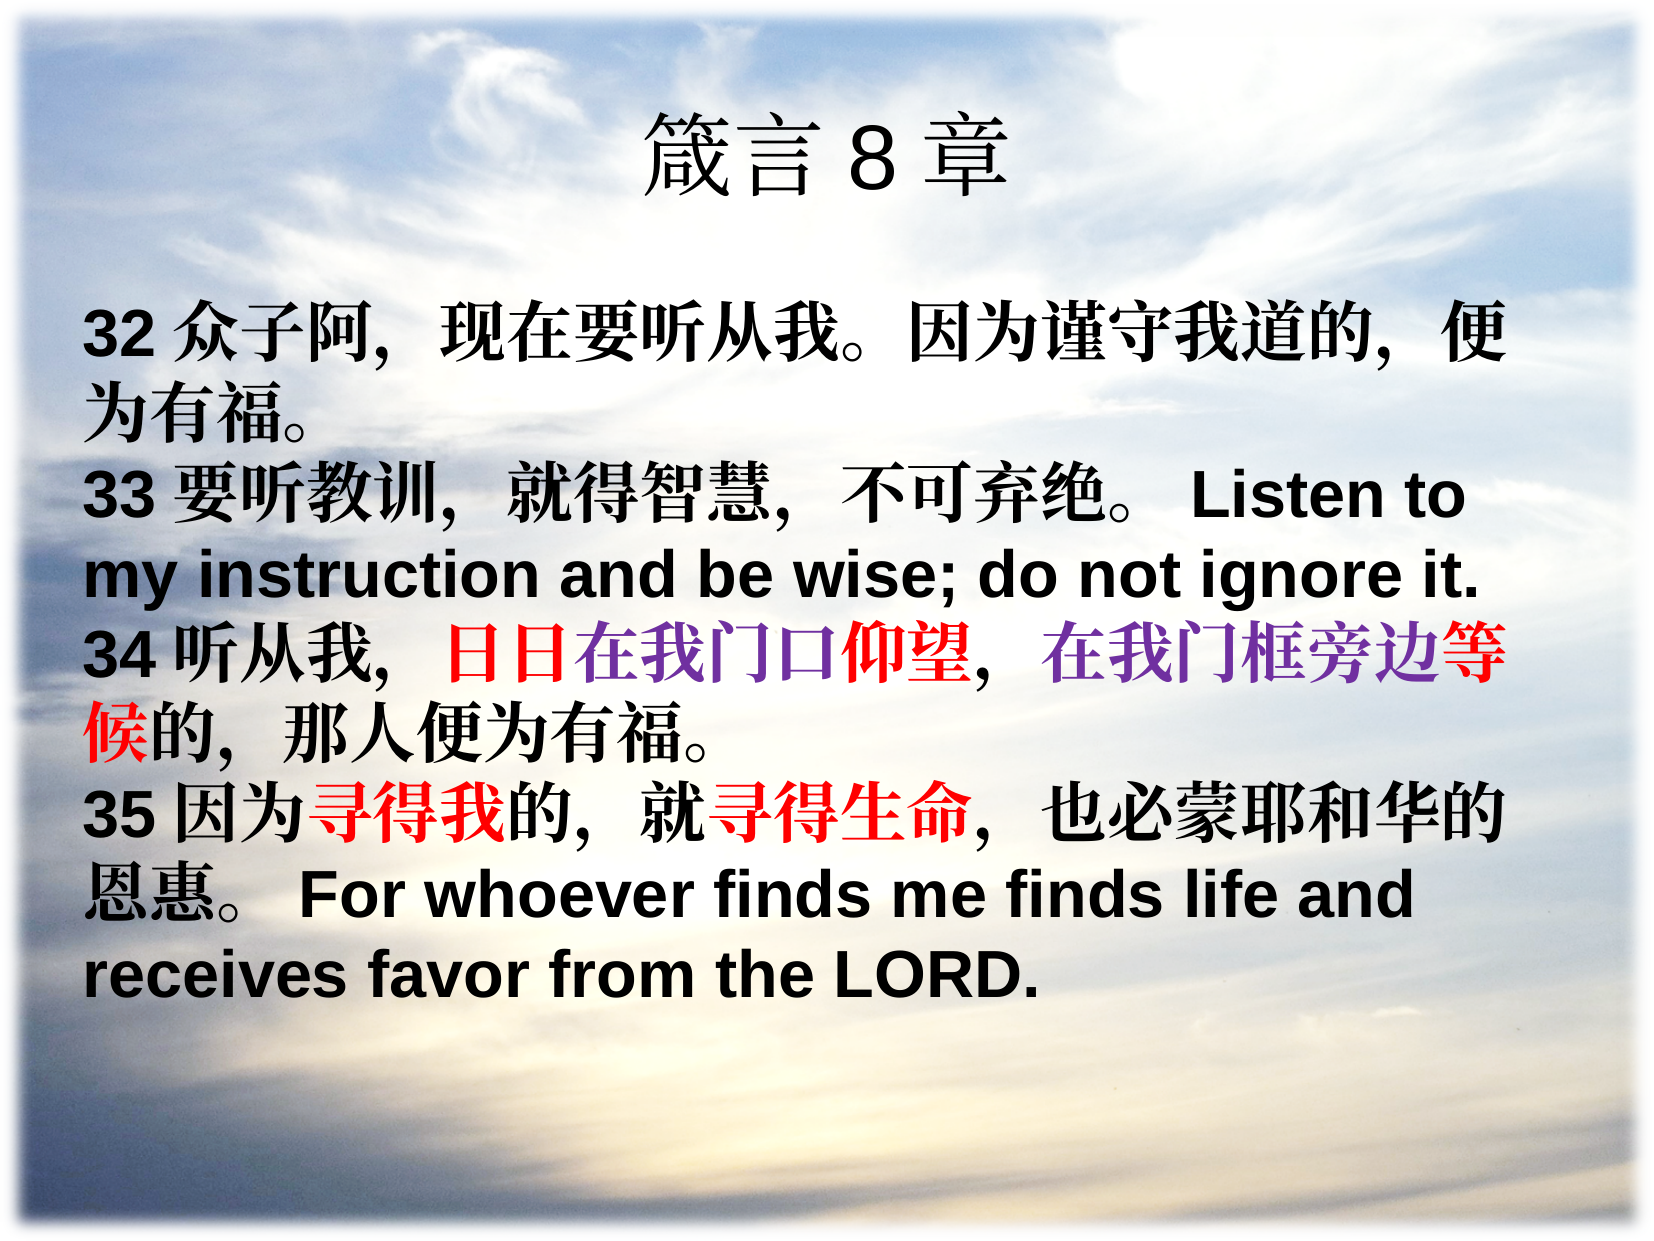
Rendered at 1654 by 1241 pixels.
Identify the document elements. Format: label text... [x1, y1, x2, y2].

picture [0, 0, 1654, 1241]
list 32众子阿，现在要听从我。因为谨守我道的，便为有福。 33要听教训，就得智慧，不可弃绝。Listen to my instruction and be wise; do not ignore it. 34听从我，日日在我门口仰望，在我门框旁边等候的，那人便为有福。 35因为寻得我的，就寻得生命，也必蒙耶和华的恩惠。For whoever finds me finds life and receives favor from the LORD. [82, 290, 1571, 1109]
title 箴言8章 [82, 49, 1571, 257]
